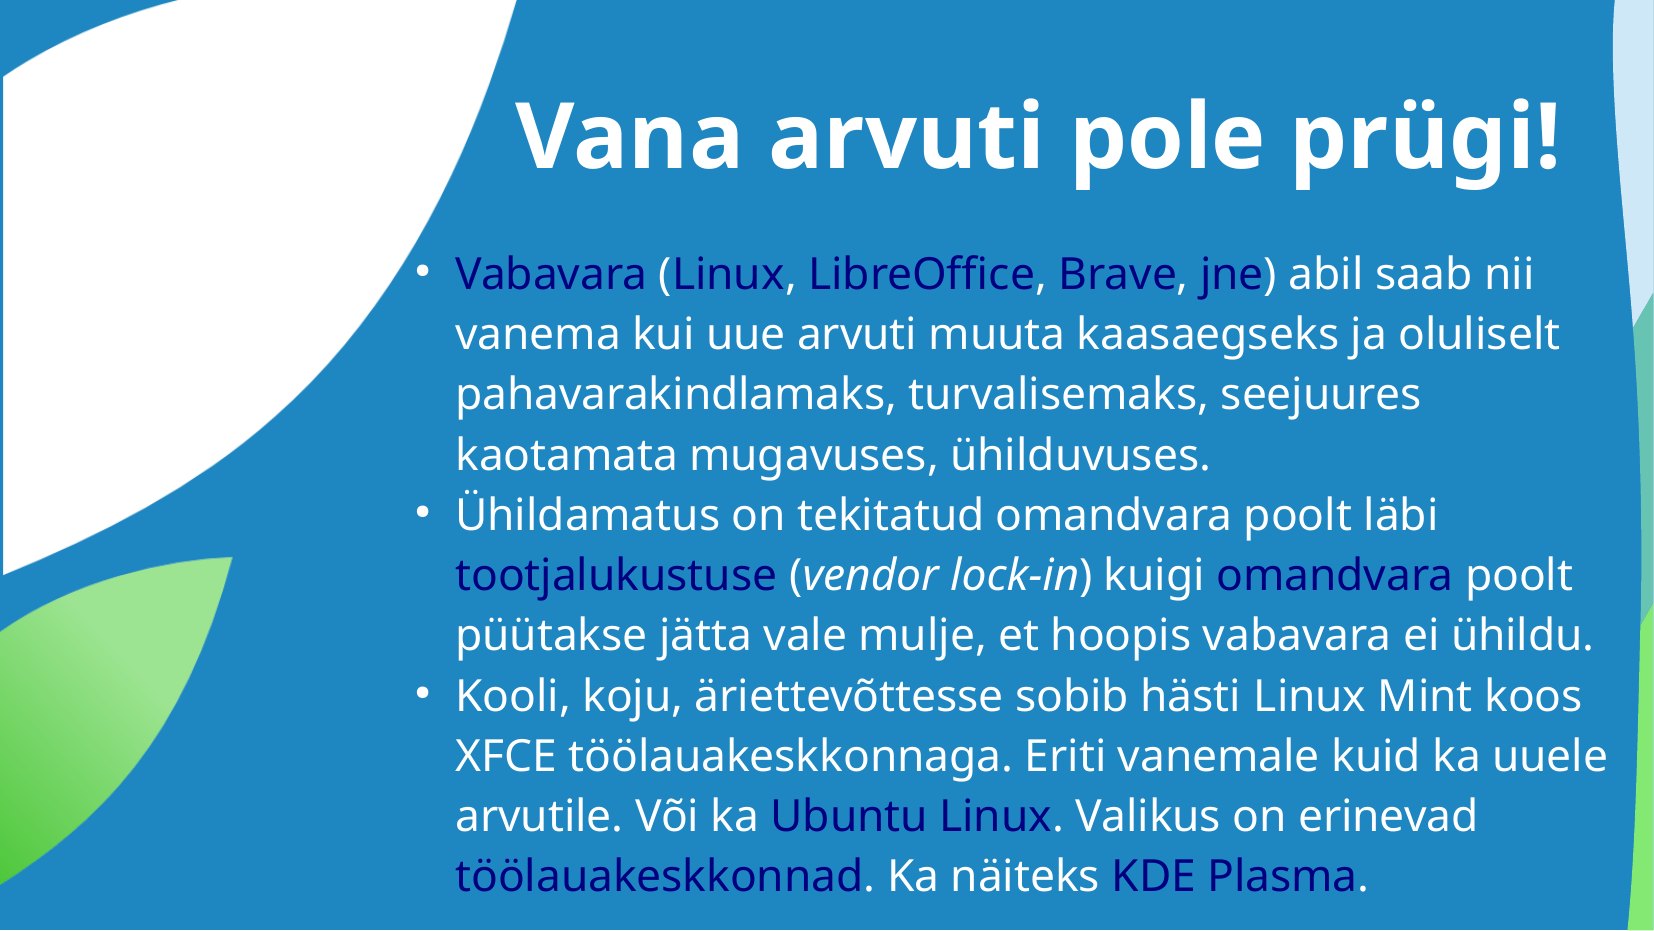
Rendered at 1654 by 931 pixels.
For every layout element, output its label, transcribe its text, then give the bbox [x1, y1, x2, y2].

title Vana arvuti pole prügi! [413, 59, 1654, 207]
list Vabavara (Linux, LibreOffice, Brave, jne) abil saab nii vanema kui uue arvuti muuta kaasaegseks ja oluliselt pahavarakindlamaks, turvalisemaks, seejuures kaotamata mugavuses, ühilduvuses. Ühildamatus on tekitatud omandvara poolt läbi tootjalukustuse (vendor lock-in) kuigi omandvara poolt püütakse jätta vale mulje, et hoopis vabavara ei ühildu. Kooli, koju, äriettevõttesse sobib hästi Linux Mint koos XFCE töölauakeskkonnaga. Eriti vanemale kuid ka uuele arvutile. Või ka Ubuntu Linux. Valikus on erinevad töölauakeskkonnad. Ka näiteks KDE Plasma. [401, 242, 1642, 922]
picture [0, 0, 517, 885]
